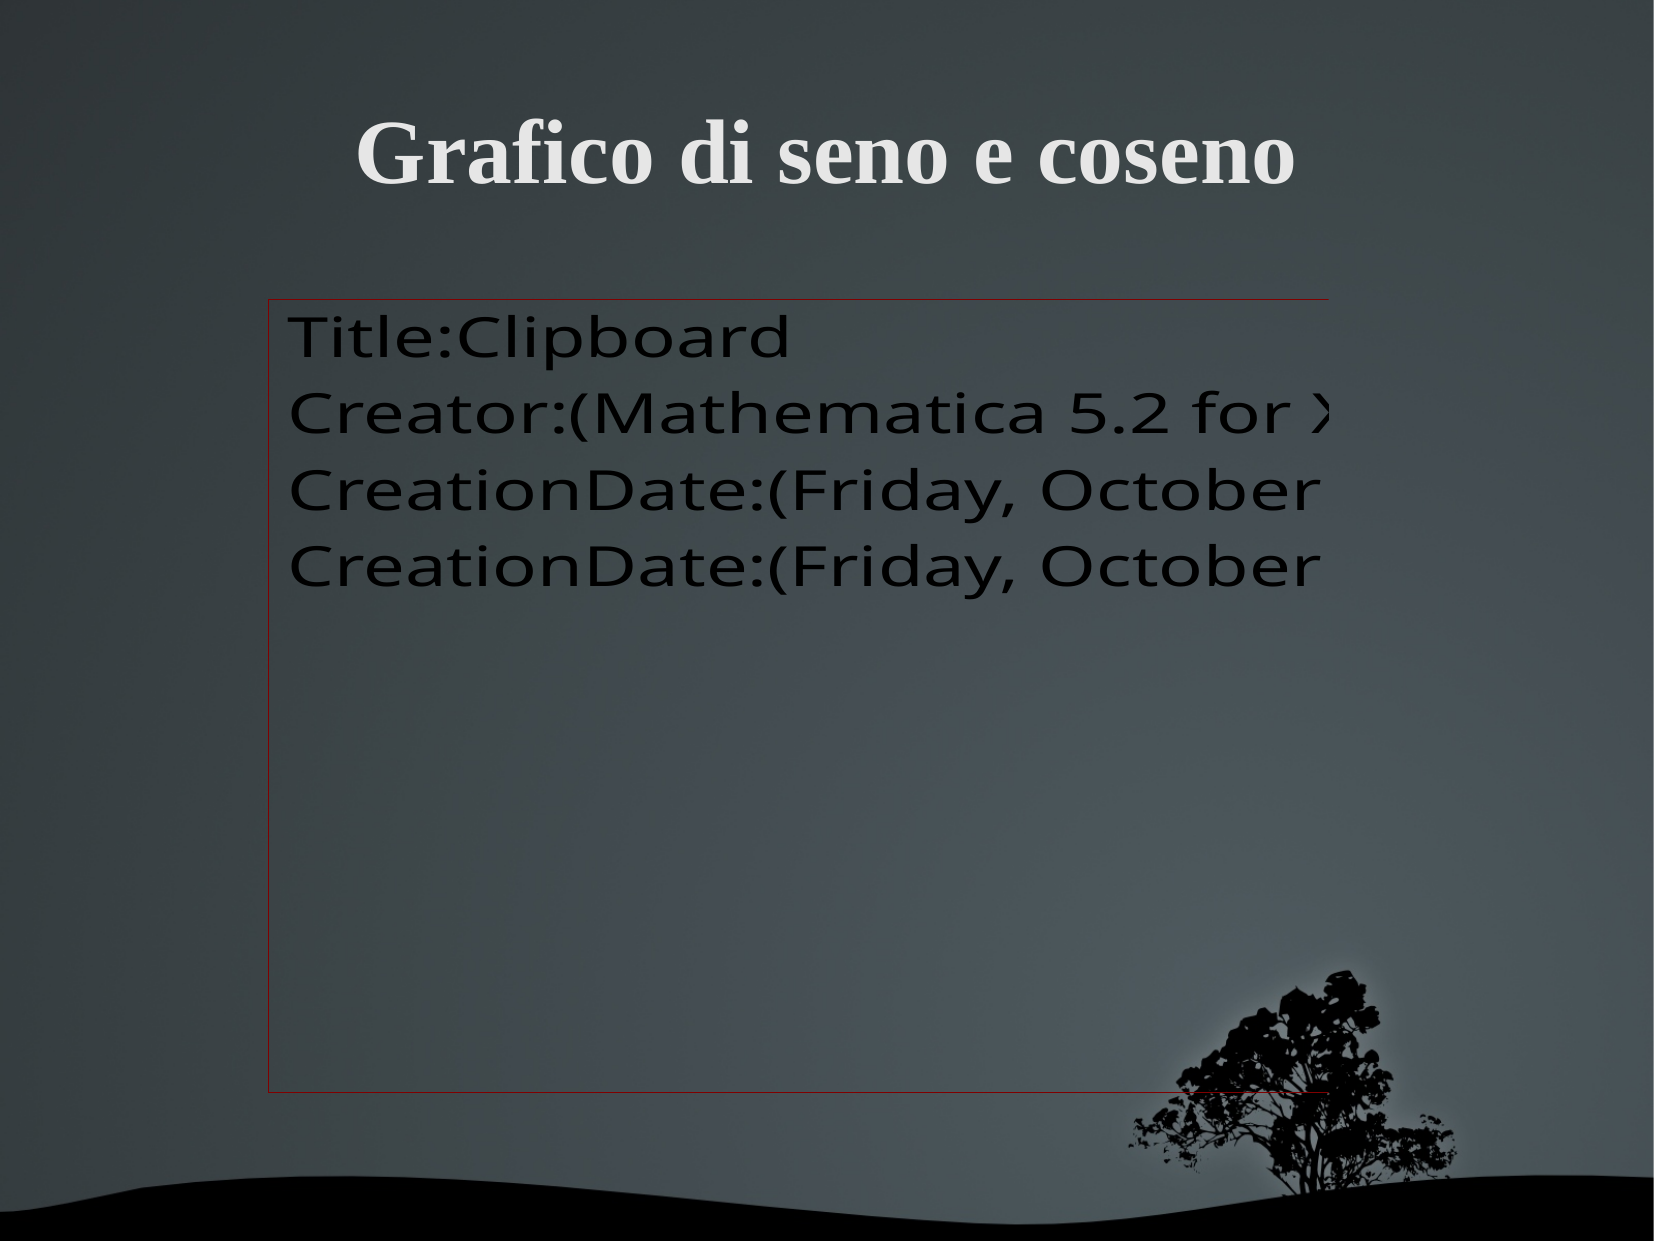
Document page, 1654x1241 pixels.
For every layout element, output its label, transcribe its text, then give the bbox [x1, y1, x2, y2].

picture [0, 0, 1654, 1241]
title Grafico di seno e coseno [82, 49, 1571, 257]
